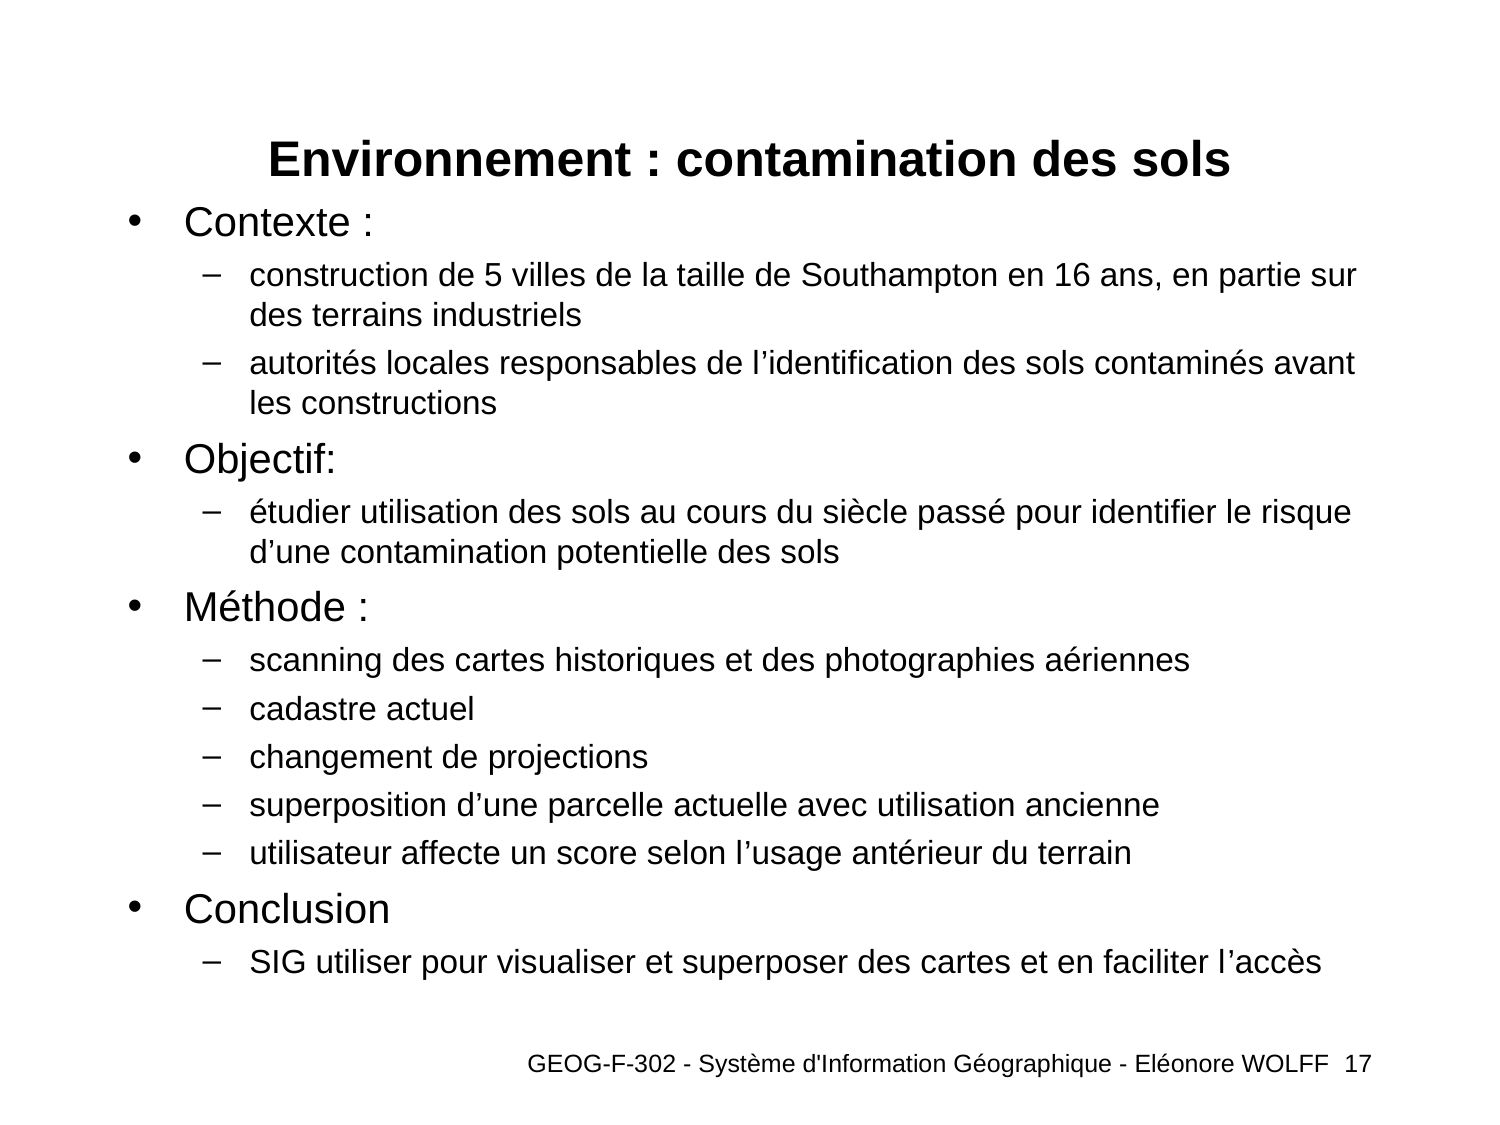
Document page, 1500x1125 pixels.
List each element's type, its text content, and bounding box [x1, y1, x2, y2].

text_box <number> [1074, 1025, 1388, 1101]
title Environnement : contamination des sols [112, 99, 1388, 187]
text_box GEOG-F-302 - Système d'Information Géographique - Eléonore WOLFF [512, 1025, 988, 1101]
list Contexte : construction de 5 villes de la taille de Southampton en 16 ans, en partie sur des terrains industriels autorités locales responsables de l’identification des sols contaminés avant les constructions Objectif: étudier utilisation des sols au cours du siècle passé pour identifier le risque d’une contamination potentielle des sols Méthode : scanning des cartes historiques et des photographies aériennes cadastre actuel changement de projections superposition d’une parcelle actuelle avec utilisation ancienne utilisateur affecte un score selon l’usage antérieur du terrain Conclusion SIG utiliser pour visualiser et superposer des cartes et en faciliter l’accès [112, 187, 1388, 988]
